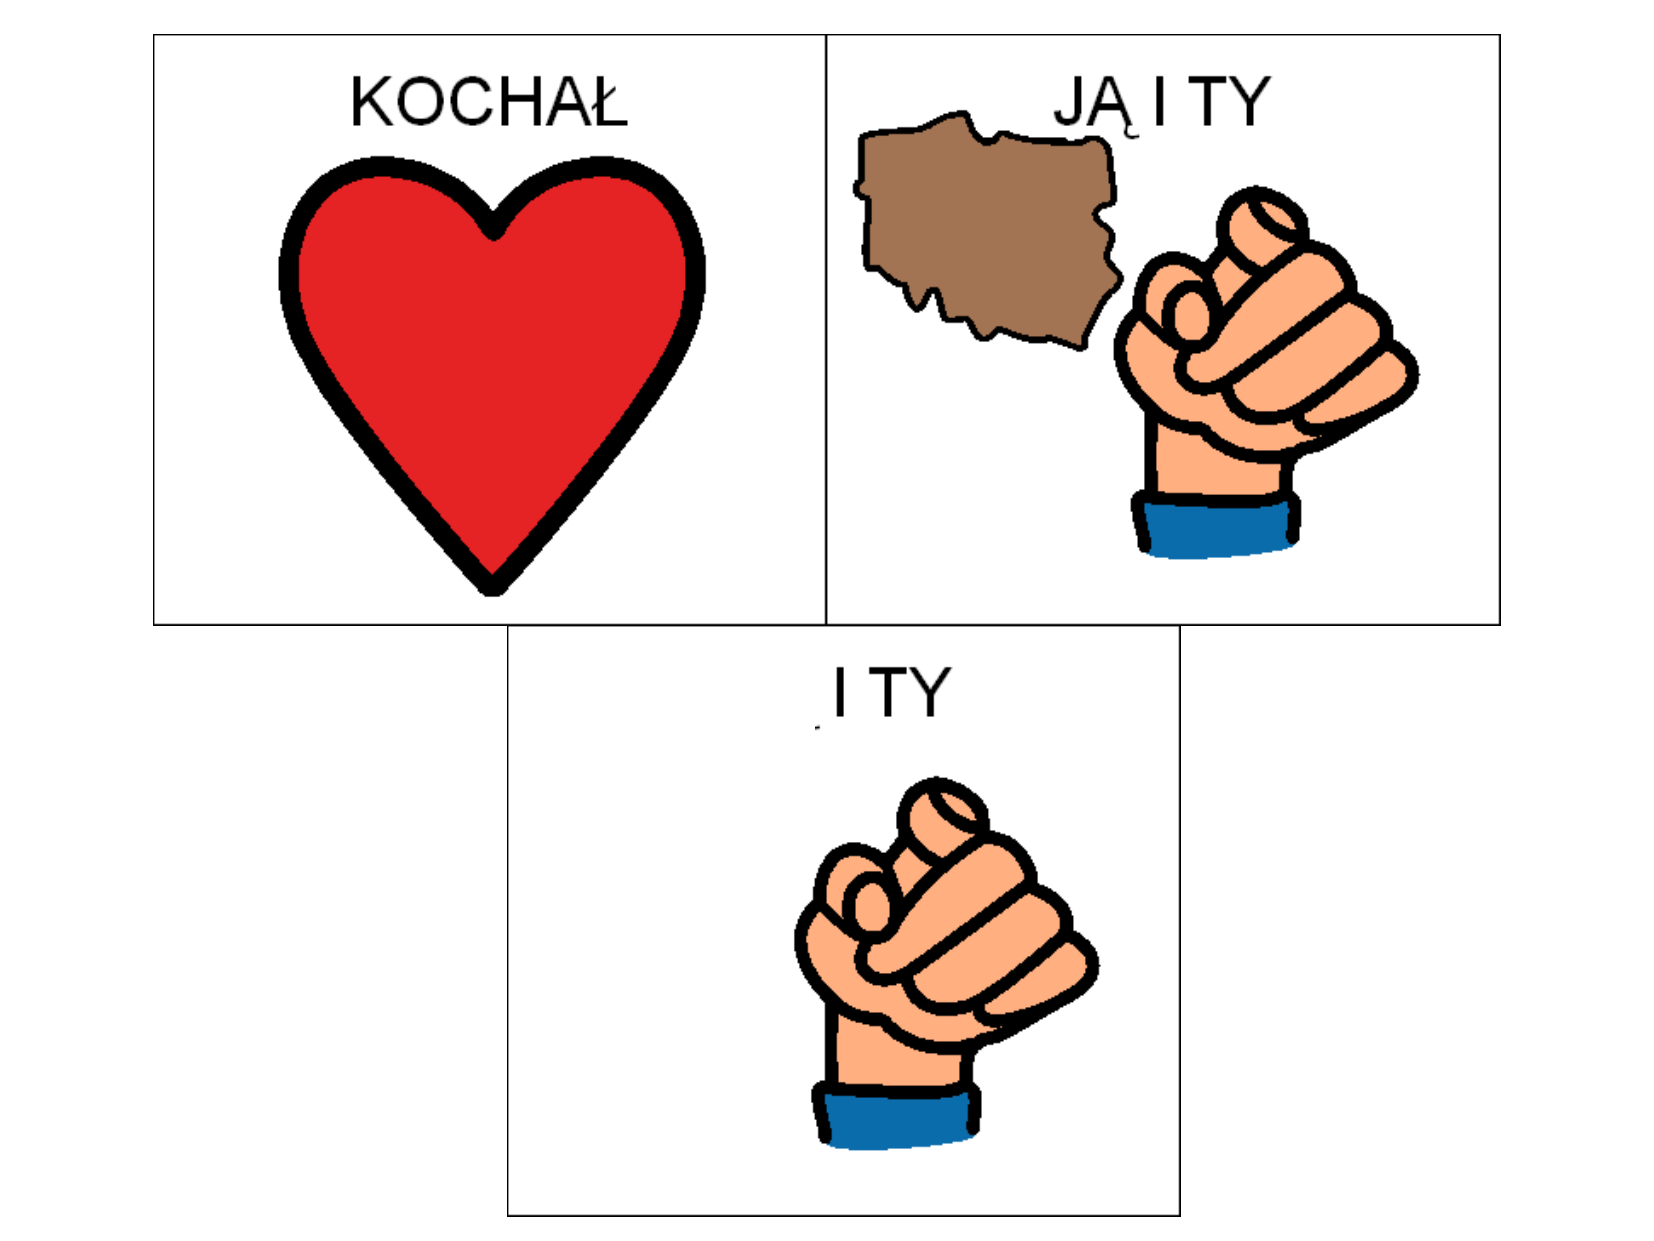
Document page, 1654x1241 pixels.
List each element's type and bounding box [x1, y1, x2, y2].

picture [153, 34, 1501, 1217]
text_box [528, 647, 815, 946]
